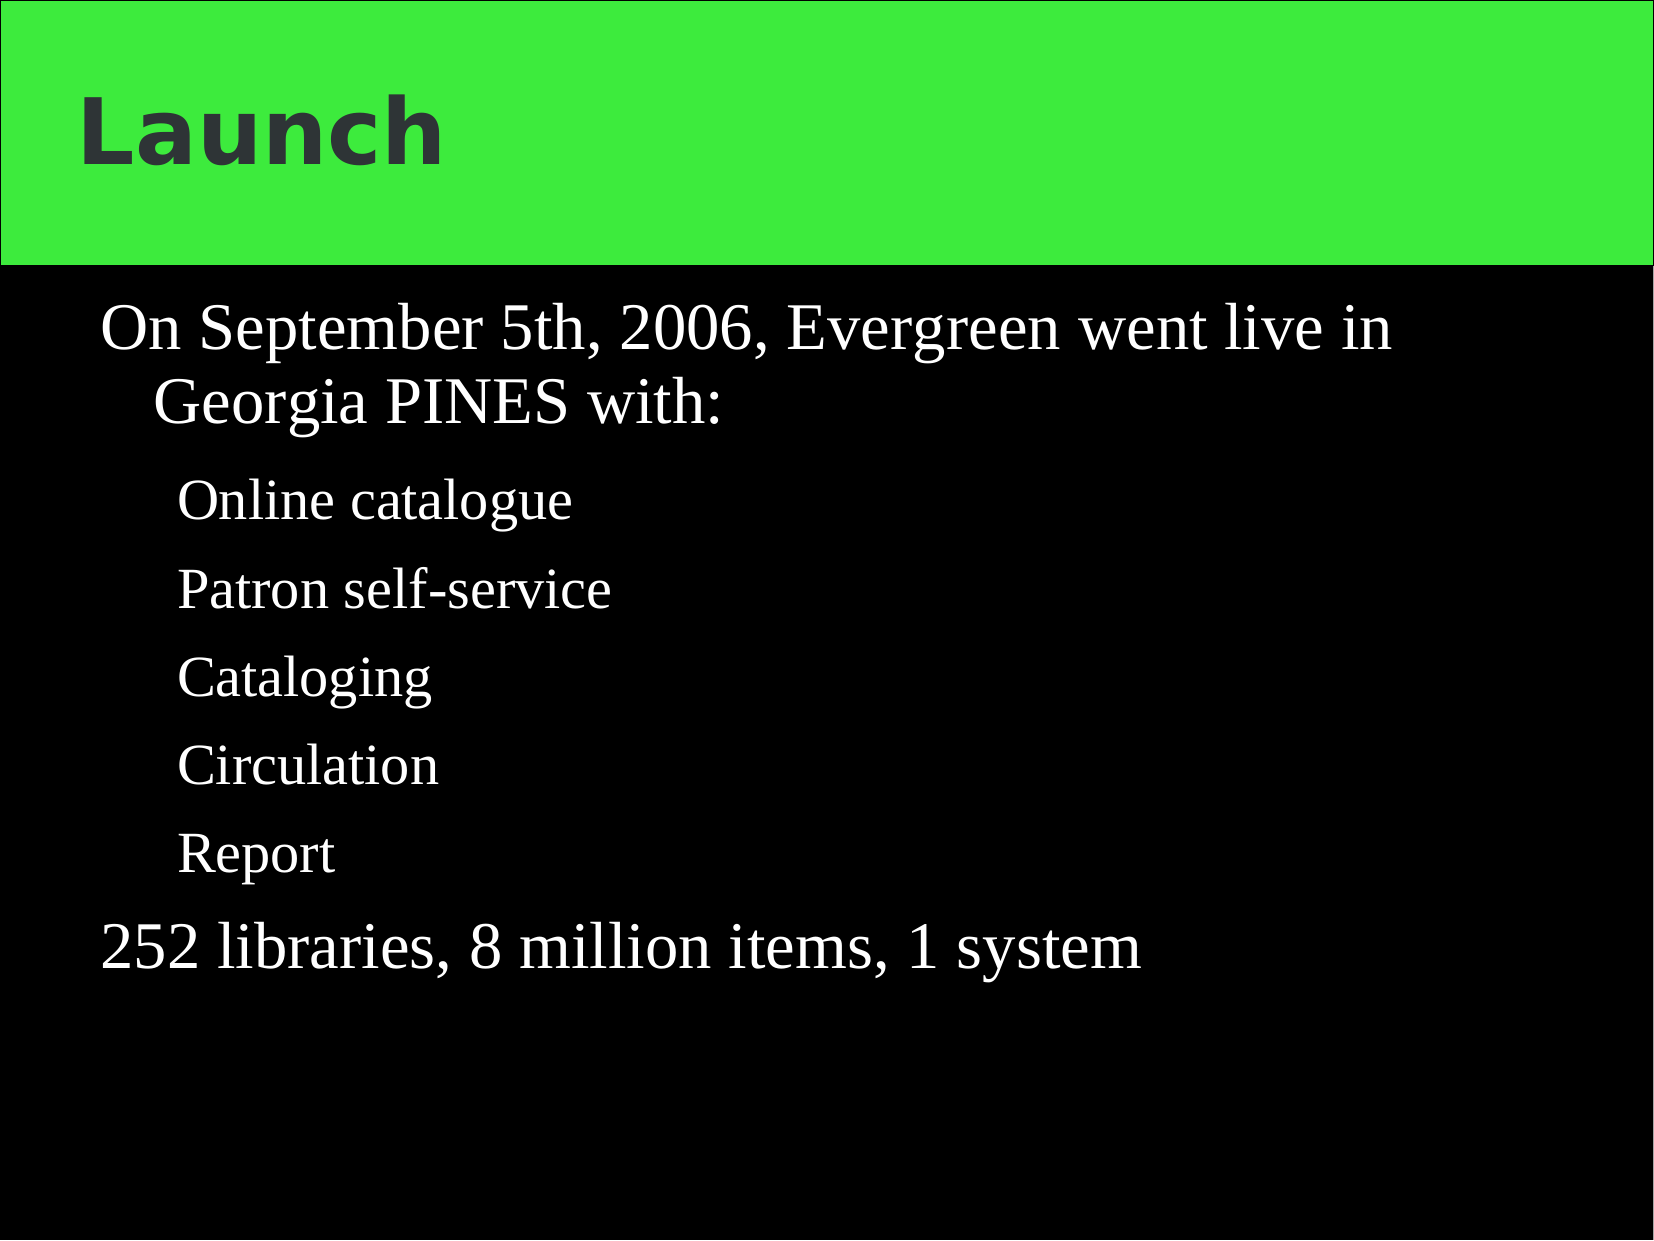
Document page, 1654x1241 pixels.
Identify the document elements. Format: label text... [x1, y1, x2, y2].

list On September 5th, 2006, Evergreen went live in Georgia PINES with: Online catalogue Patron self-service Cataloging Circulation Report 252 libraries, 8 million items, 1 system [82, 290, 1571, 1118]
title Launch [76, 29, 1565, 237]
